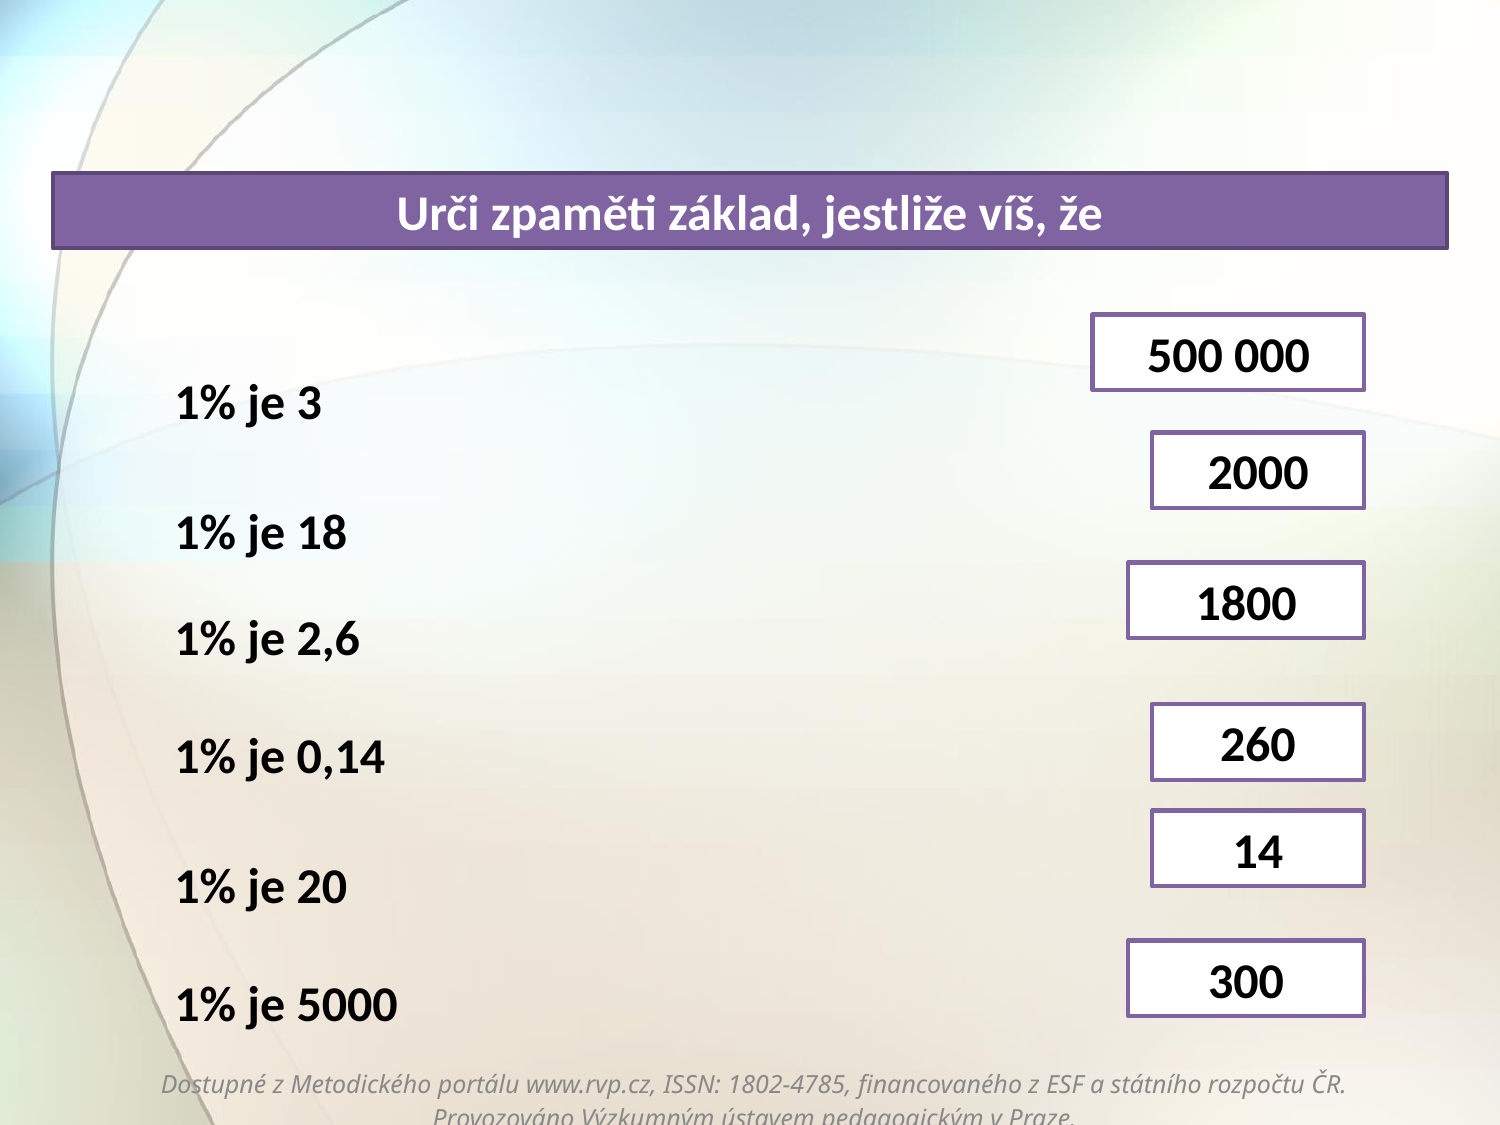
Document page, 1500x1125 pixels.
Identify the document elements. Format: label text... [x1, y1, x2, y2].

text_box 1% je 3 [159, 361, 420, 438]
text_box 1% je 0,14 [159, 716, 502, 792]
text_box 260 [1151, 704, 1365, 780]
text_box 300 [1128, 940, 1365, 1017]
text_box 2000 [1151, 432, 1365, 509]
text_box 1% je 20 [159, 846, 479, 922]
text_box 1% je 18 [159, 491, 455, 568]
text_box 14 [1151, 810, 1365, 887]
text_box 1% je 5000 [159, 964, 526, 1040]
text_box 1% je 2,6 [159, 597, 479, 674]
text_box Urči zpaměti základ, jestliže víš, že [53, 172, 1447, 249]
text_box 1800 [1128, 562, 1365, 639]
text_box 500 000 [1092, 314, 1365, 391]
